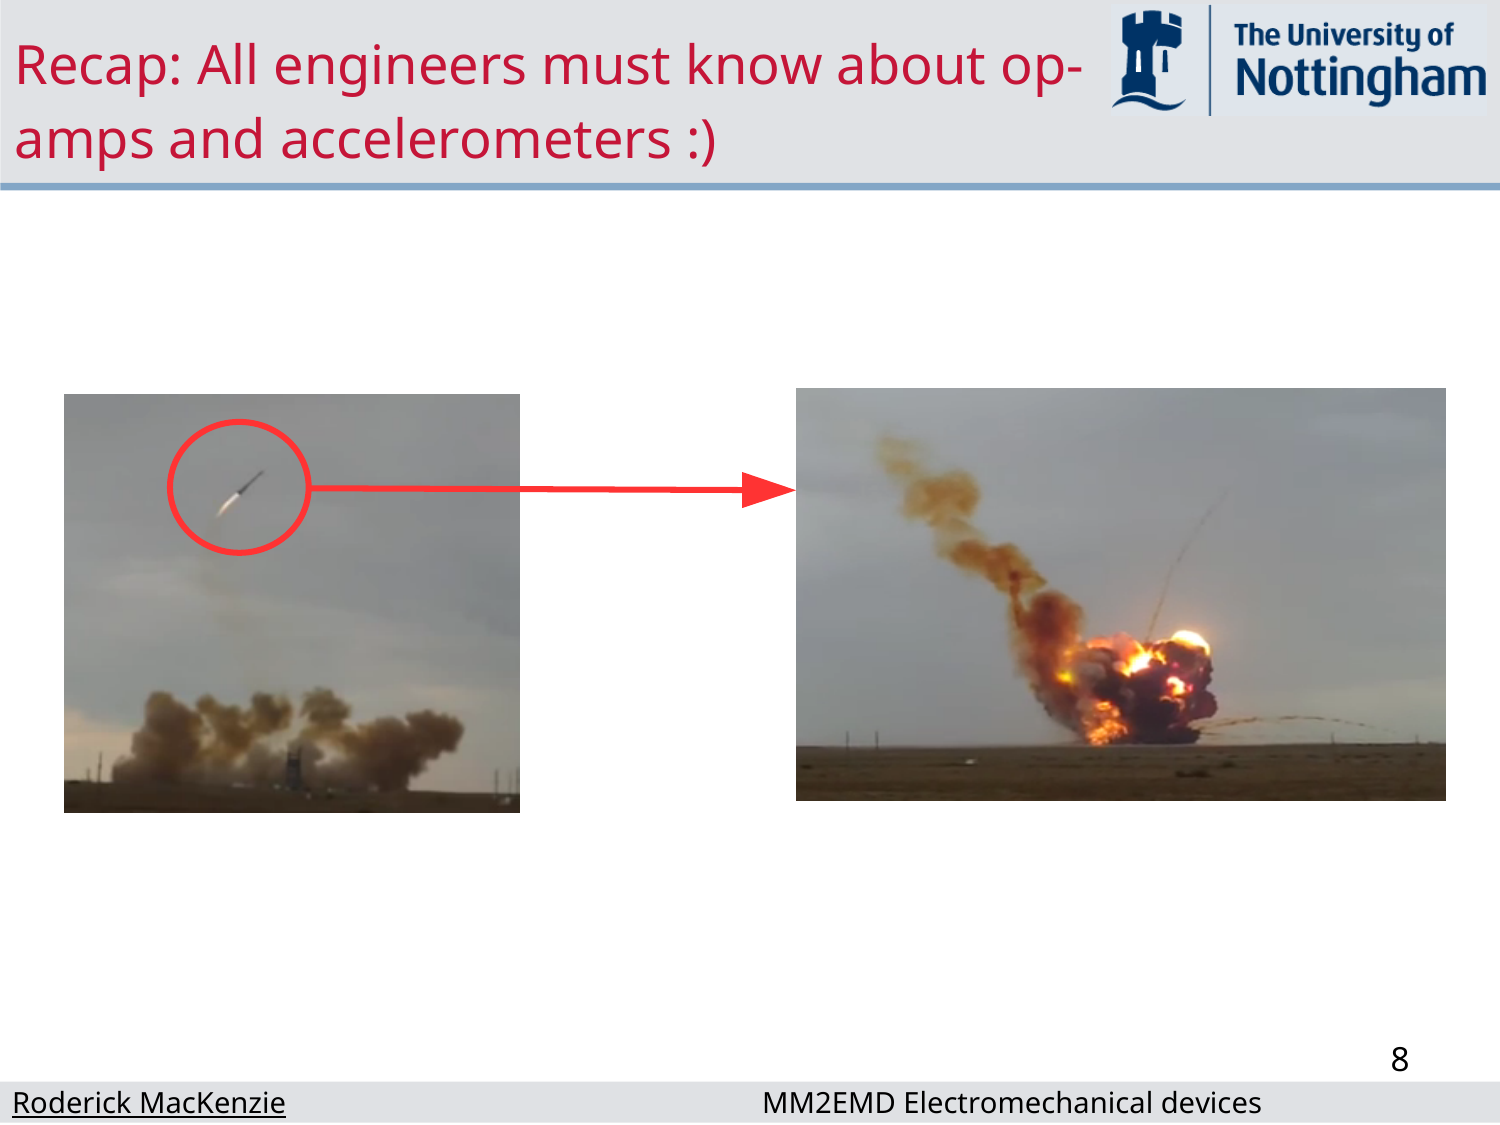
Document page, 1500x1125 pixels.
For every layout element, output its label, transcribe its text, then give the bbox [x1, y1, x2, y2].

picture [1157, 4, 1487, 116]
text_box <number> [1375, 1030, 1500, 1101]
title Recap: All engineers must know about op-amps and accelerometers :) [0, 0, 1157, 210]
picture [173, 425, 305, 549]
picture [796, 388, 1446, 801]
picture [64, 394, 520, 813]
